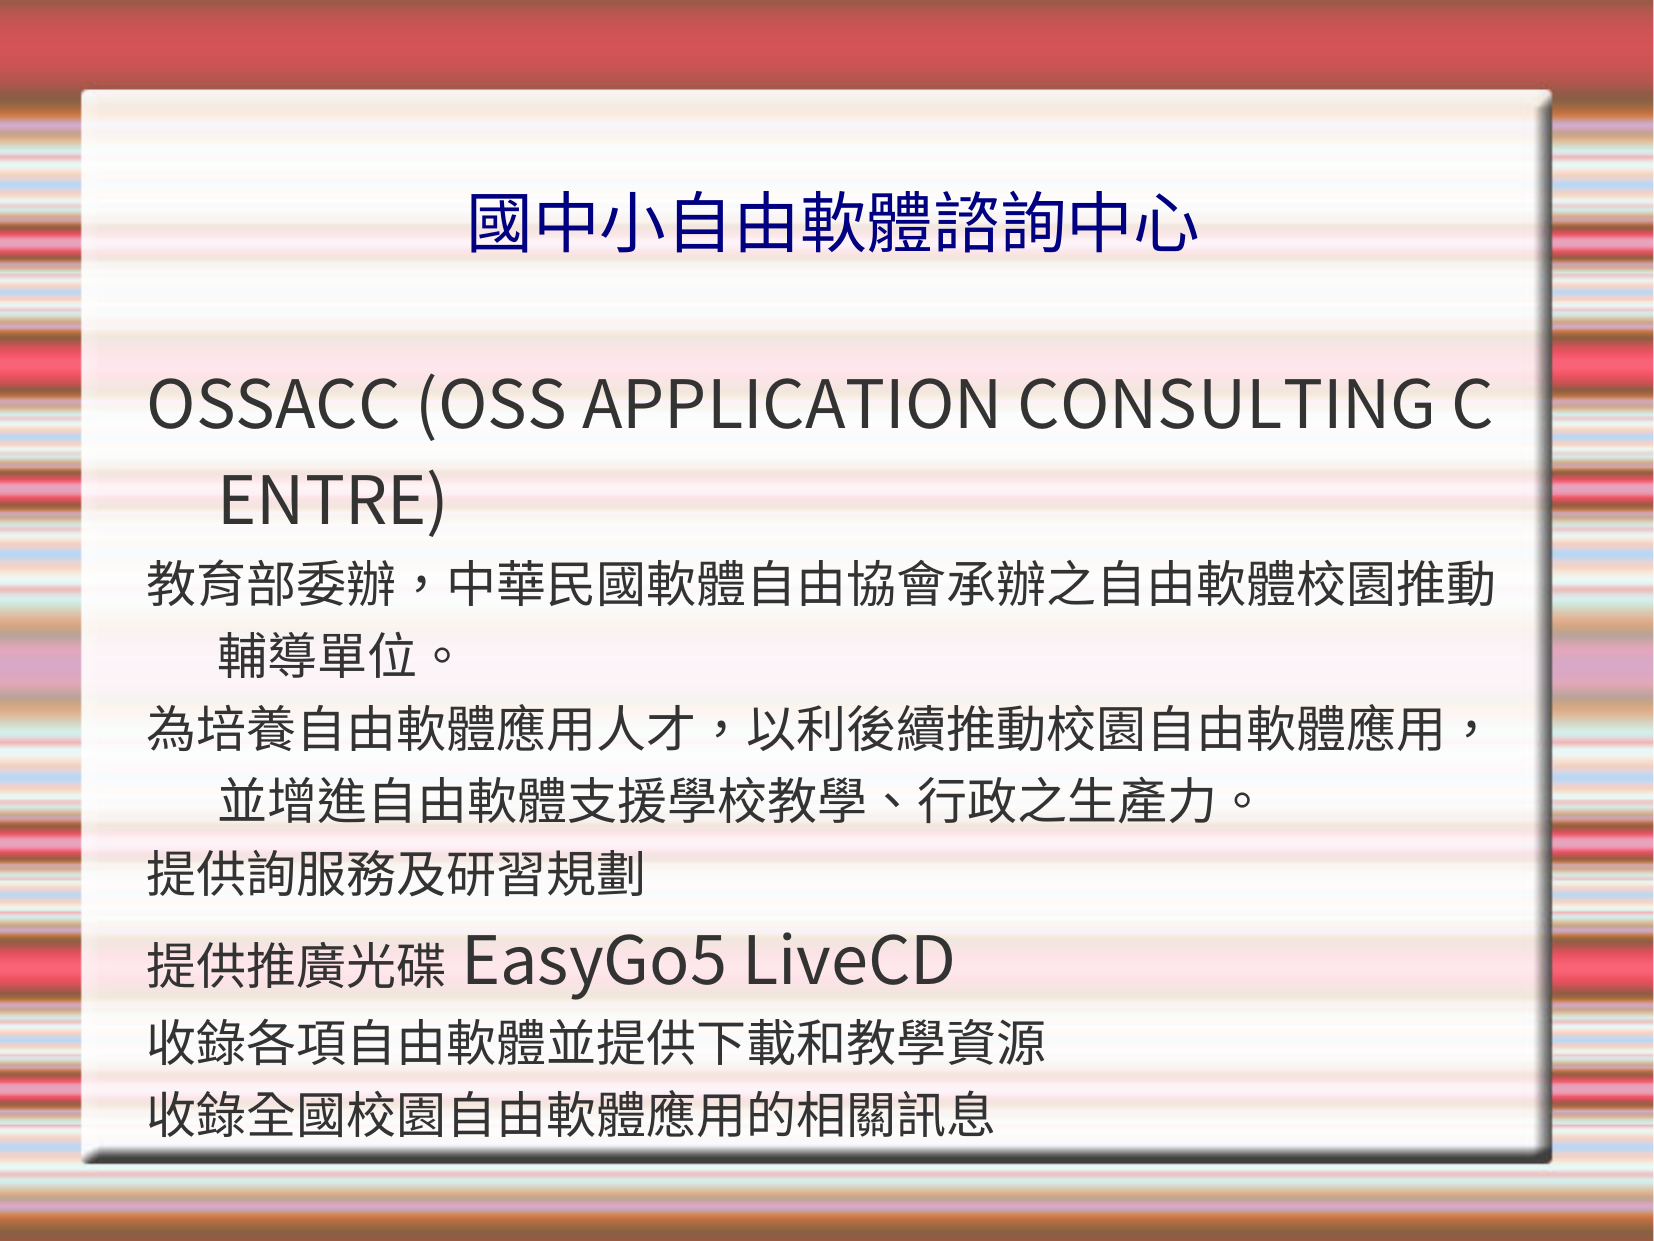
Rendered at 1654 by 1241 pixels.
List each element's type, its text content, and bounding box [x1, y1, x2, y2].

list OSSACC (OSS APPLICATION CONSULTING CENTRE) 教育部委辦，中華民國軟體自由協會承辦之自由軟體校園推動輔導單位。 為培養自由軟體應用人才，以利後續推動校園自由軟體應用，並增進自由軟體支援學校教學、行政之生產力。 提供詢服務及研習規劃 提供推廣光碟EasyGo5 LiveCD 收錄各項自由軟體並提供下載和教學資源 收錄全國校園自由軟體應用的相關訊息 [134, 350, 1516, 1133]
picture [0, 0, 1654, 1241]
title 國中小自由軟體諮詢中心 [121, 114, 1534, 322]
